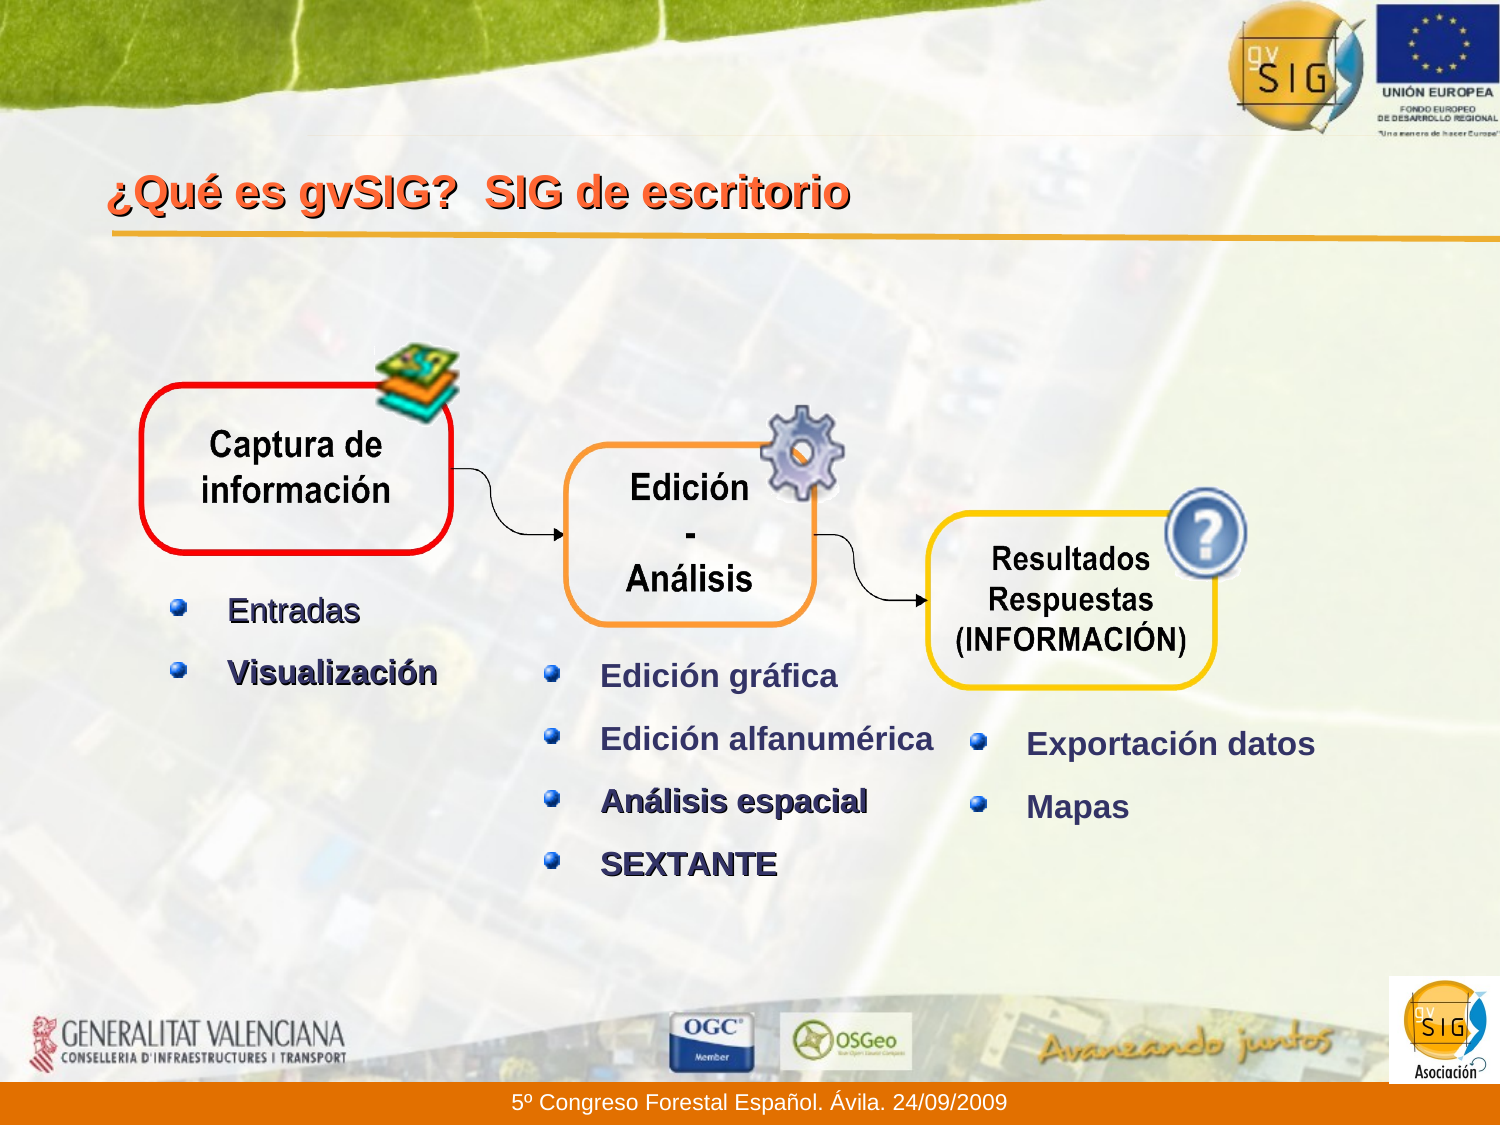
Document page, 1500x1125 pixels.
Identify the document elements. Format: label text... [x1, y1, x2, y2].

text_box Entradas Visualización [170, 603, 591, 767]
picture [0, 0, 1500, 1084]
text_box ¿Qué es gvSIG? SIG de escritorio [105, 167, 969, 255]
text_box Edición gráfica Edición alfanumérica Análisis espacial SEXTANTE [544, 670, 964, 895]
text_box Exportación datos Mapas [970, 738, 1390, 901]
